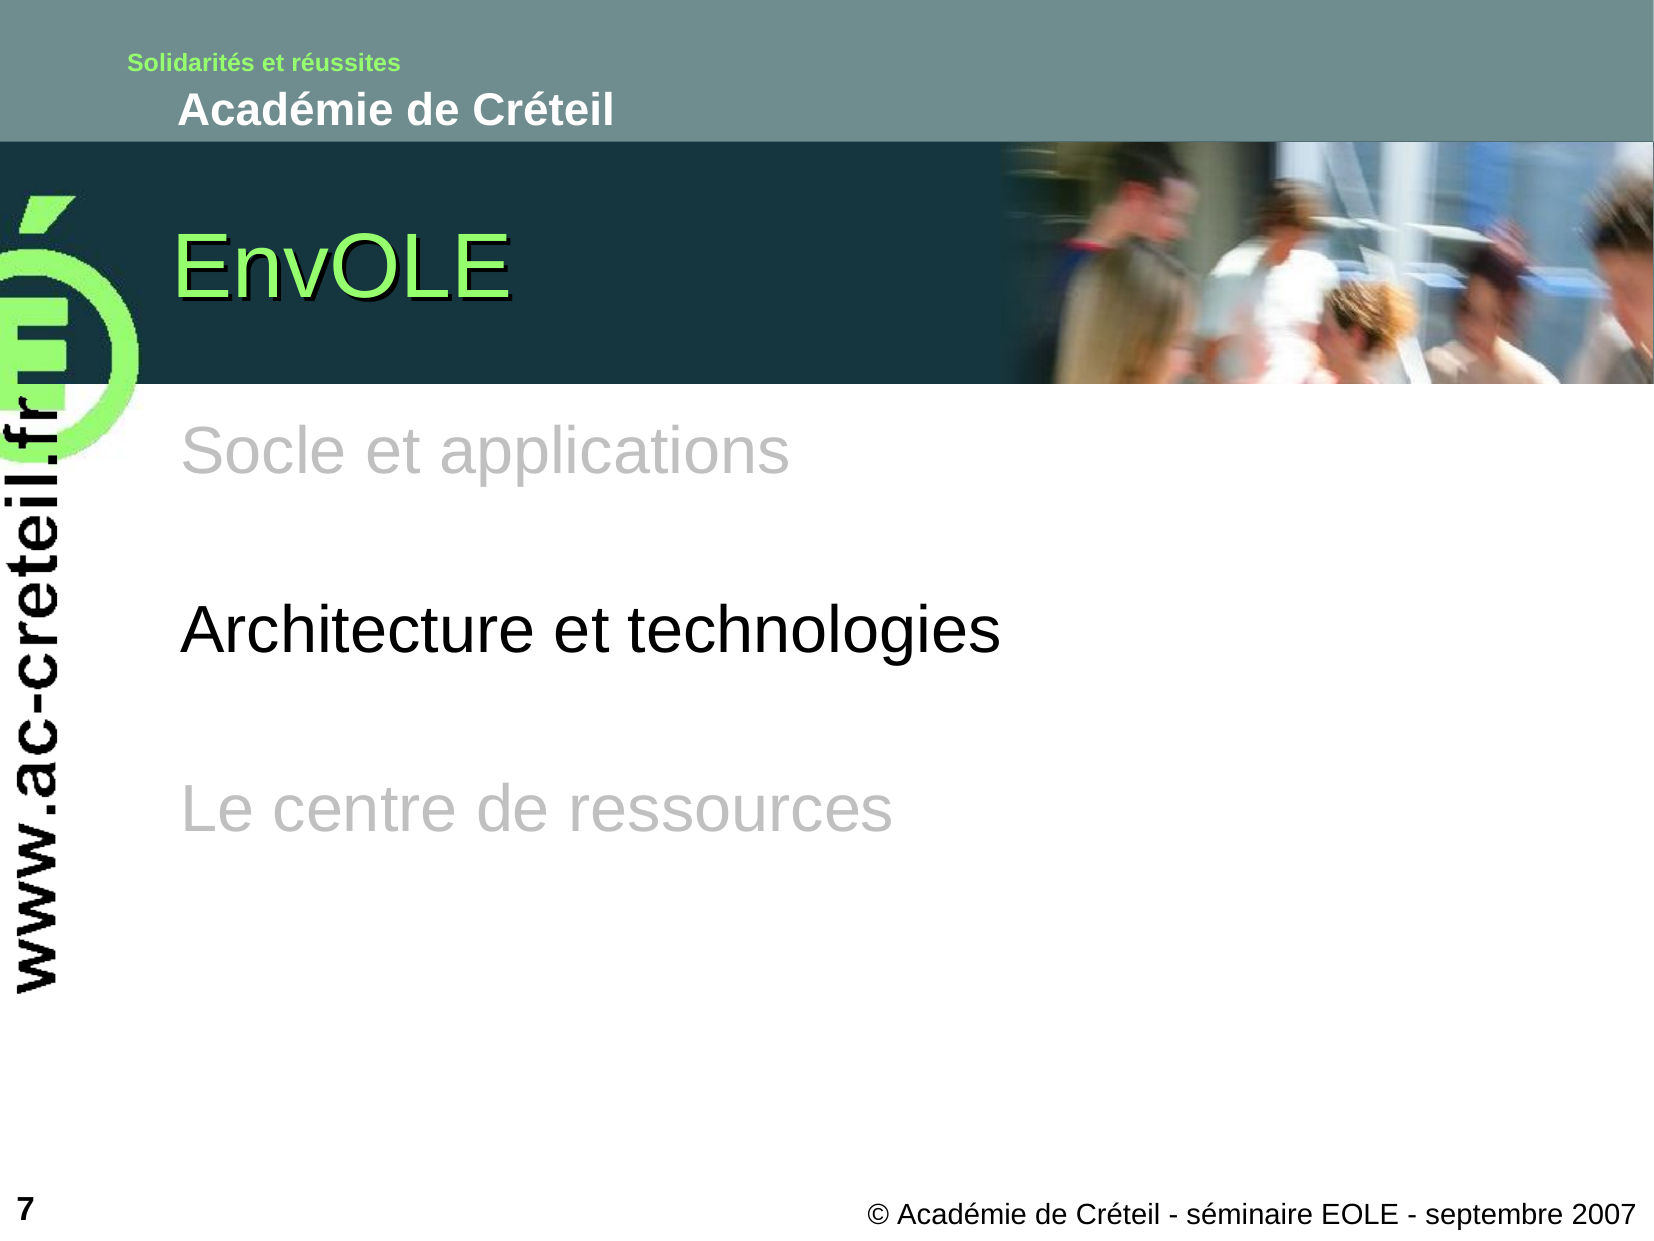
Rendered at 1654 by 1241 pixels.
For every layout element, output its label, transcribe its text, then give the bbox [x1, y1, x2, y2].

picture [0, 190, 144, 999]
title EnvOLE [165, 147, 1654, 384]
list Socle et applications Architecture et technologies Le centre de ressources [177, 413, 1625, 1109]
picture [1001, 142, 1653, 147]
